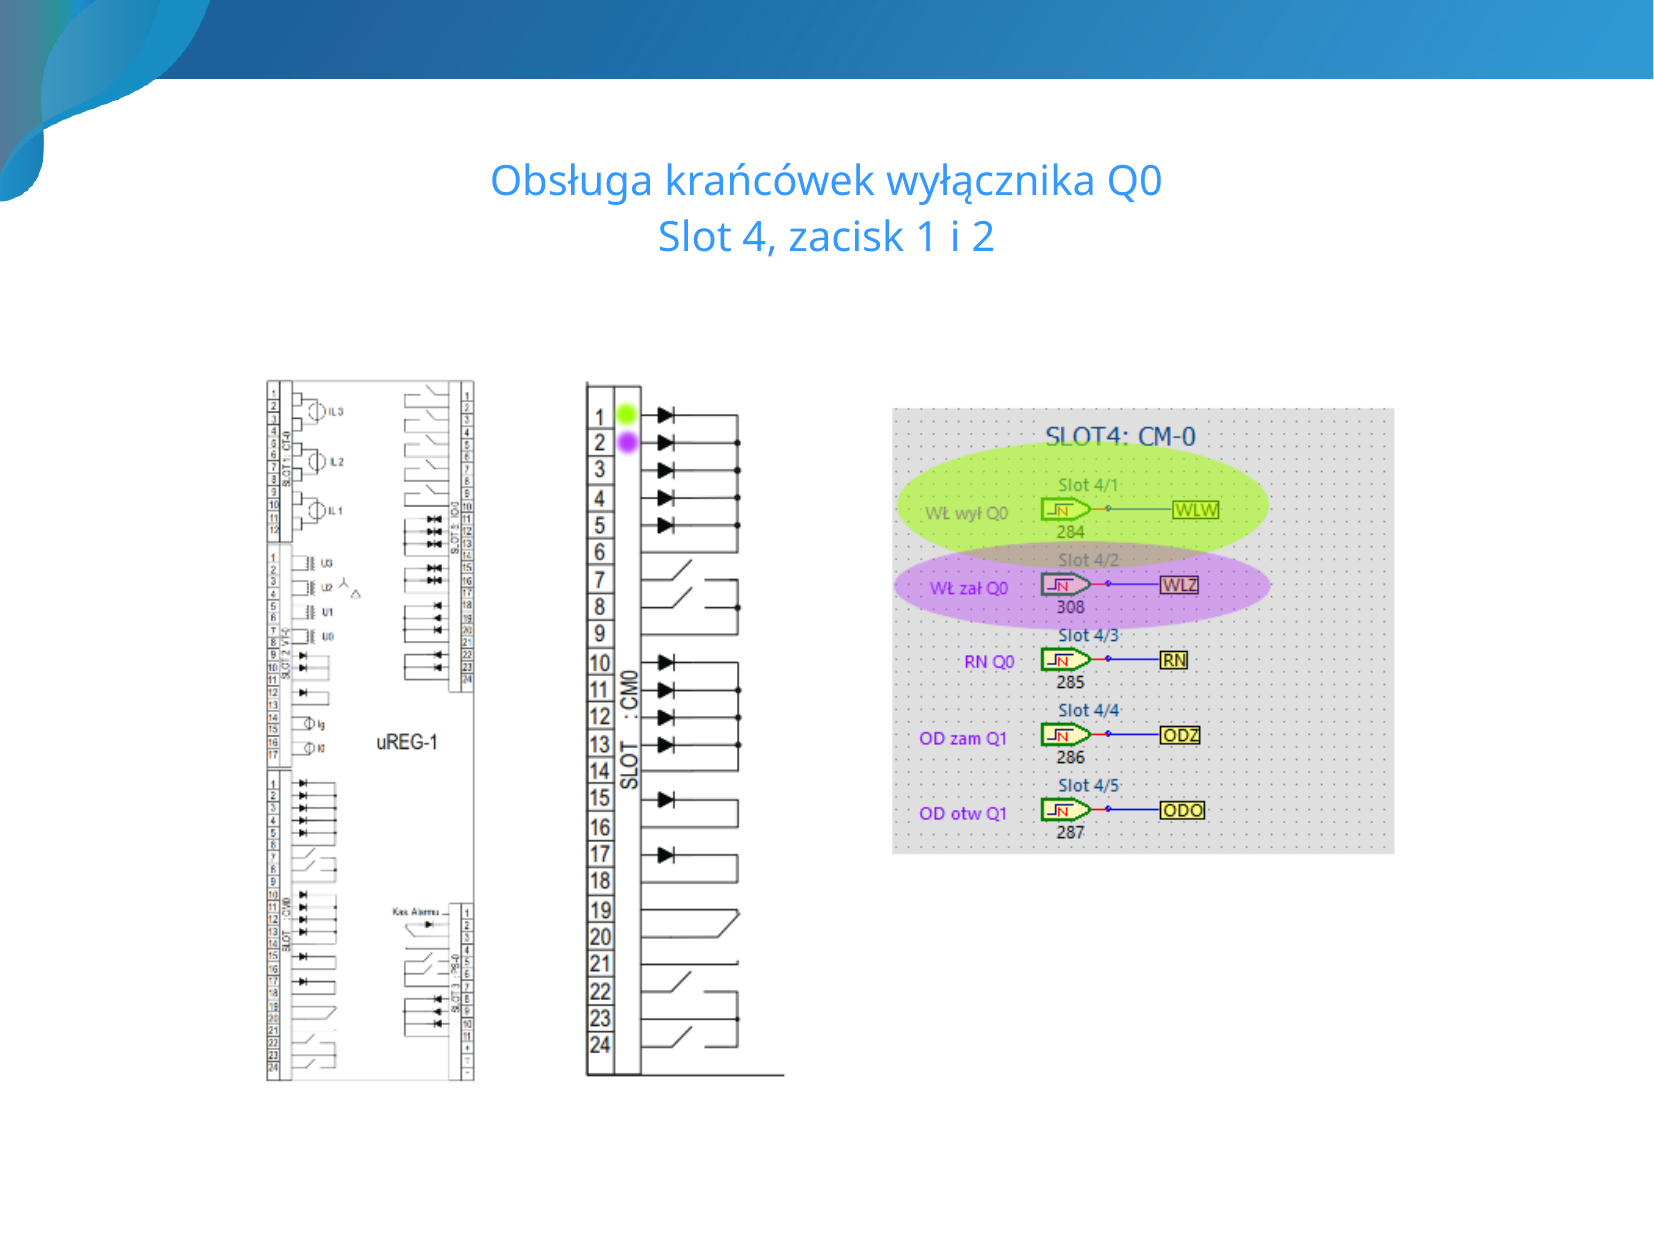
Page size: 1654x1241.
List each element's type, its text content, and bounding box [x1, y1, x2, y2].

title Obsługa krańcówek wyłącznika Q0 Slot 4, zacisk 1 i 2 [82, 132, 1571, 340]
picture [0, 0, 1654, 1241]
list [82, 372, 1571, 1093]
